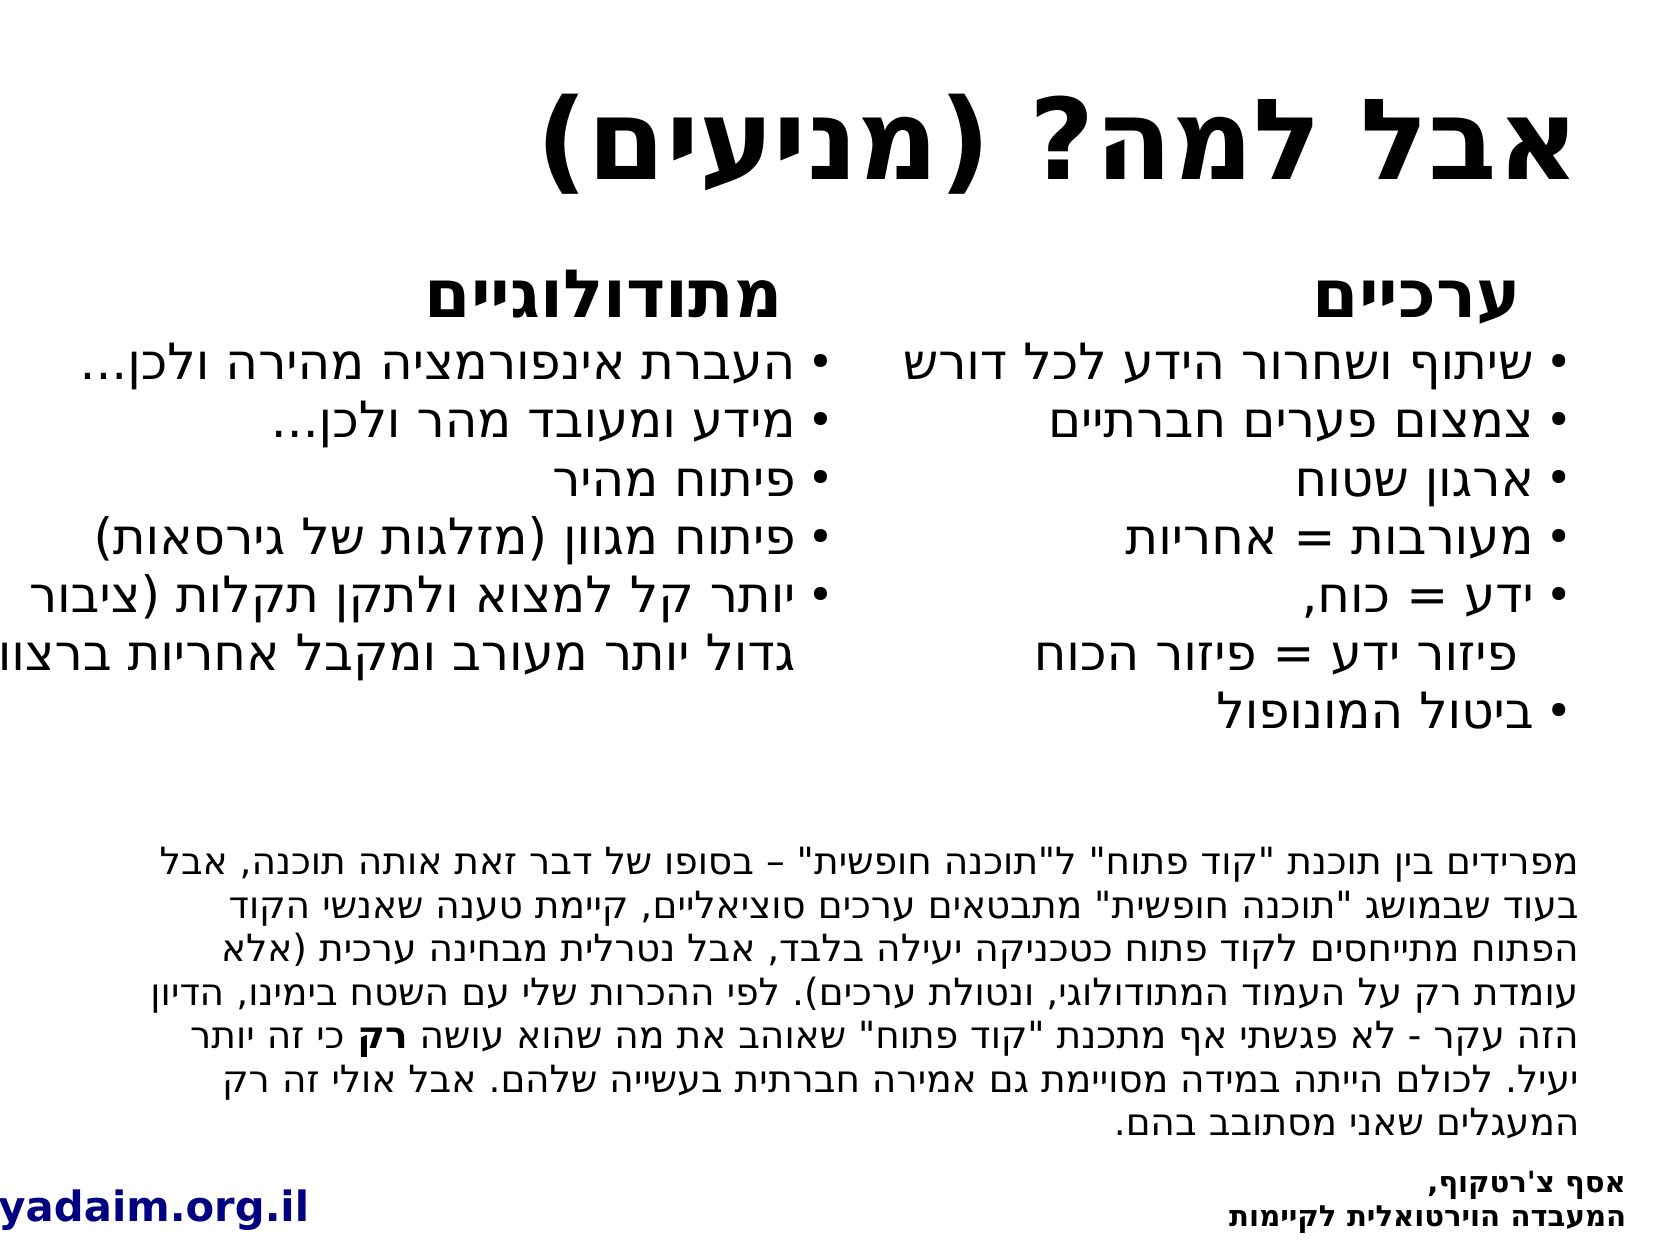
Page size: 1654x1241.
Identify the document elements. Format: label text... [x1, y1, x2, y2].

text_box מפרידים בין תוכנת "קוד פתוח" ל"תוכנה חופשית" – בסופו של דבר זאת אותה תוכנה, אבל בעוד שבמושג "תוכנה חופשית" מתבטאים ערכים סוציאליים, קיימת טענה שאנשי הקוד הפתוח מתייחסים לקוד פתוח כטכניקה יעילה בלבד, אבל נטרלית מבחינה ערכית (אלא עומדת רק על העמוד המתודולוגי, ונטולת ערכים). לפי ההכרות שלי עם השטח בימינו, הדיון הזה עקר - לא פגשתי אף מתכנת "קוד פתוח" שאוהב את מה שהוא עושה רק כי זה יותר יעיל. לכולם הייתה במידה מסויימת גם אמירה חברתית בעשייה שלהם. אבל אולי זה רק המעגלים שאני מסתובב בהם. [96, 832, 1595, 1097]
text_box מתודולוגיים העברת אינפורמציה מהירה ולכן... מידע ומעובד מהר ולכן... פיתוח מהיר פיתוח מגוון (מזלגות של גירסאות) יותר קל למצוא ולתקן תקלות (ציבור גדול יותר מעורב ומקבל אחריות ברצוון) [41, 248, 845, 726]
text_box ערכיים שיתוף ושחרור הידע לכל דורש צמצום פערים חברתיים ארגון שטוח מעורבות = אחריות ידע = כוח, פיזור ידע = פיזור הכוח ביטול המונופול [882, 248, 1583, 726]
text_box אסף צ'רטקוף, המעבדה הוירטואלית לקיימות [1181, 1157, 1641, 1238]
text_box bayadaim.org.il [13, 1175, 324, 1237]
text_box אבל למה? (מניעים) [635, 67, 1595, 207]
